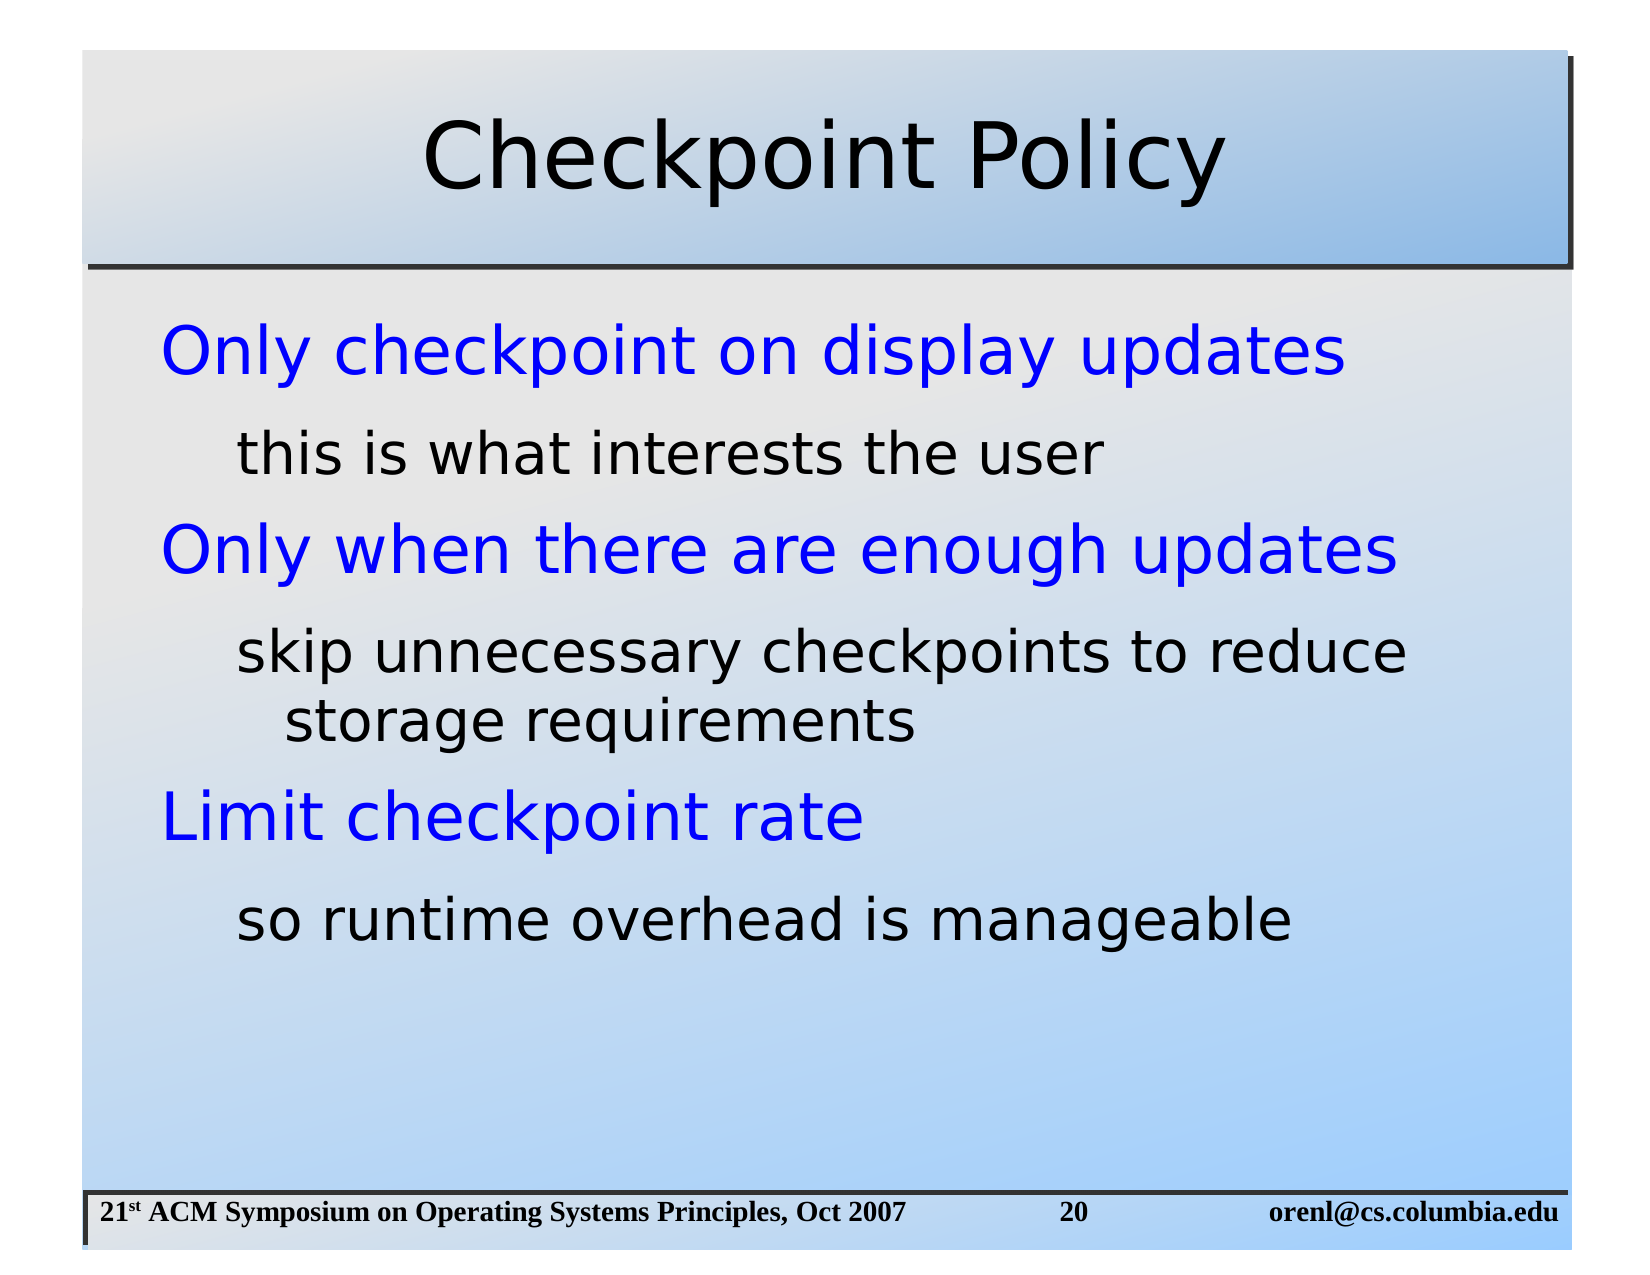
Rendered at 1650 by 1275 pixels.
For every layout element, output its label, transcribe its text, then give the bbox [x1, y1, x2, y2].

list Only checkpoint on display updates this is what interests the user Only when there are enough updates skip unnecessary checkpoints to reduce storage requirements Limit checkpoint rate so runtime overhead is manageable [82, 298, 1568, 1140]
title Checkpoint Policy [82, 50, 1568, 264]
